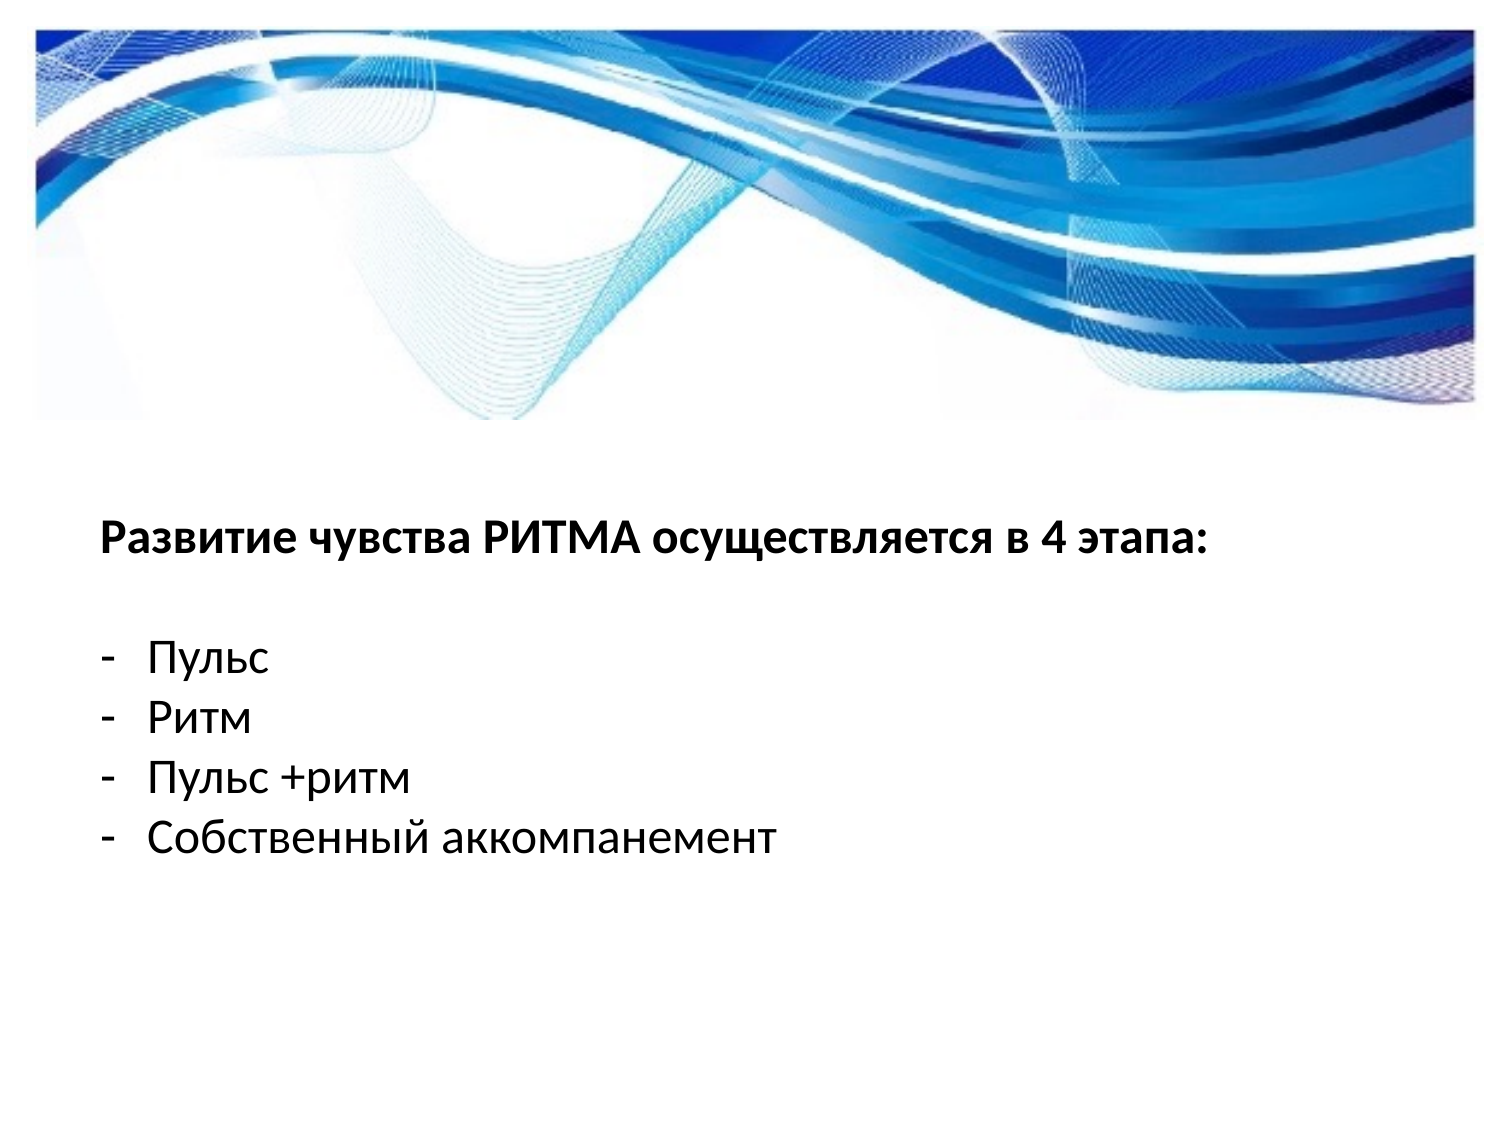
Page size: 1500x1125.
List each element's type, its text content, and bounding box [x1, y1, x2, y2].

text_box Развитие чувства РИТМА осуществляется в 4 этапа: Пульс Ритм Пульс +ритм Собственный аккомпанемент [85, 496, 1233, 871]
picture [27, 26, 1484, 420]
